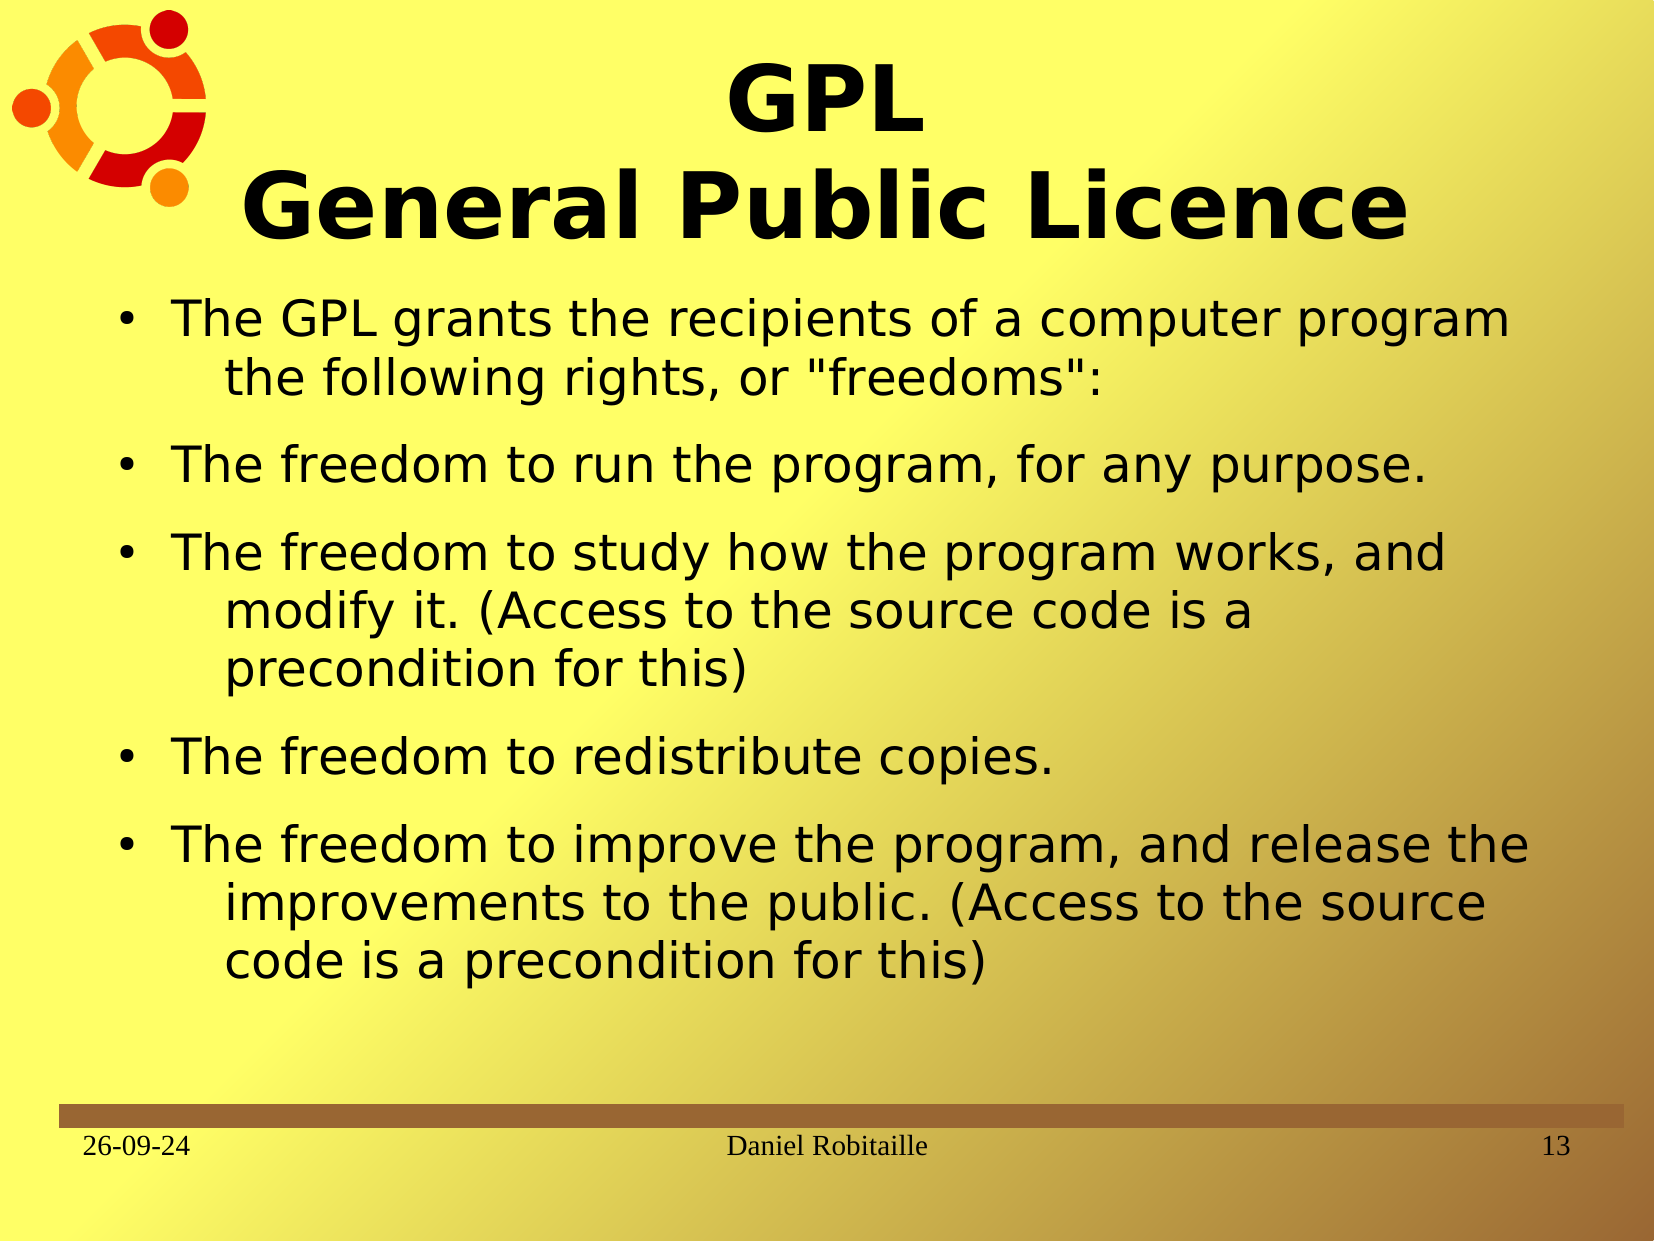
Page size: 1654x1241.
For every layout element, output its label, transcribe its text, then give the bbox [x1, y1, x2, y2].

title GPL General Public Licence [82, 45, 1571, 261]
list The GPL grants the recipients of a computer program the following rights, or "freedoms": The freedom to run the program, for any purpose. The freedom to study how the program works, and modify it. (Access to the source code is a precondition for this) The freedom to redistribute copies. The freedom to improve the program, and release the improvements to the public. (Access to the source code is a precondition for this) [82, 290, 1571, 1109]
picture [12, 10, 207, 207]
